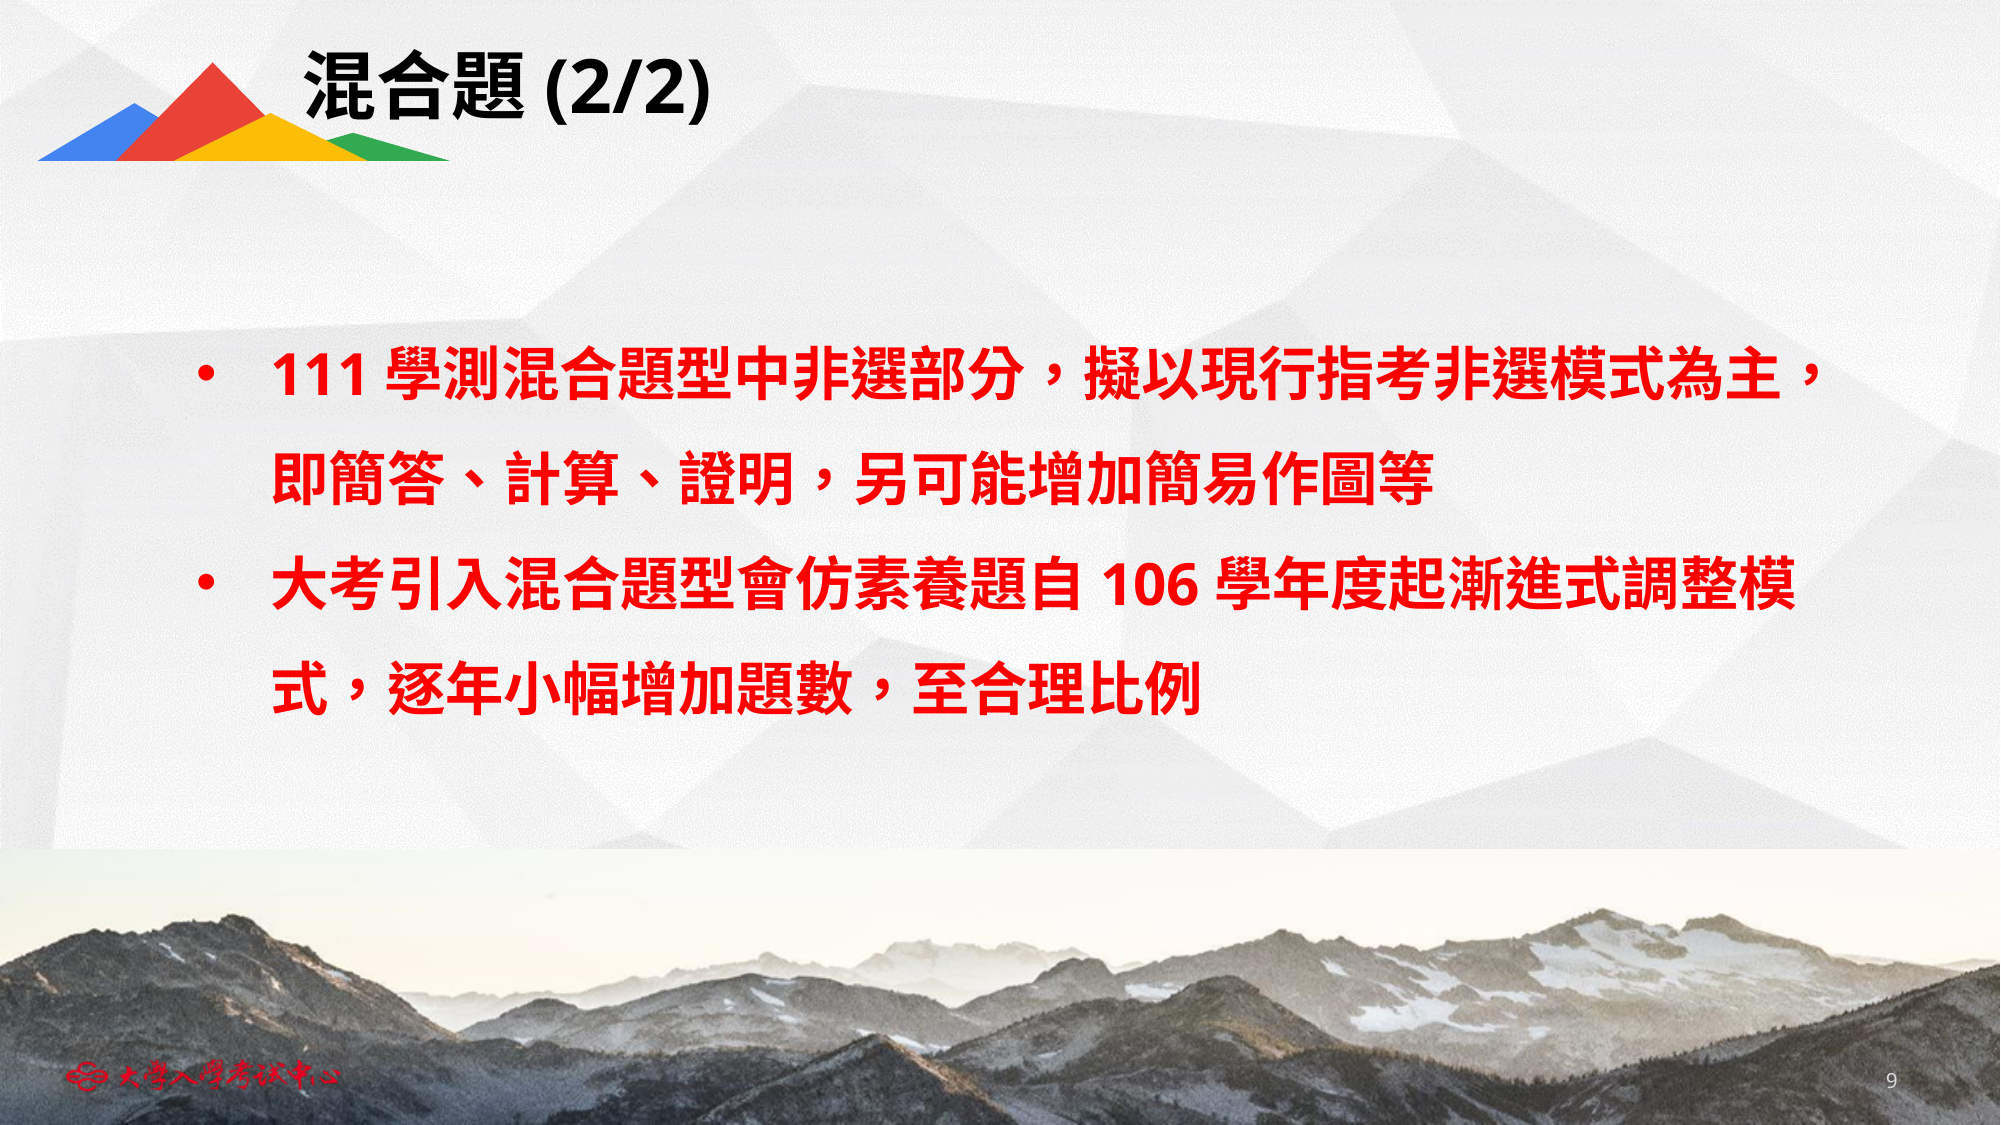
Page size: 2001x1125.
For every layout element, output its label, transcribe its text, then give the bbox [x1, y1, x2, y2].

text_box 9 [1849, 1049, 1913, 1110]
text_box 混合題(2/2) [286, 30, 728, 136]
text_box [37, 62, 451, 161]
text_box 111學測混合題型中非選部分，擬以現行指考非選模式為主，即簡答、計算、證明，另可能增加簡易作圖等 大考引入混合題型會仿素養題自106學年度起漸進式調整模式，逐年小幅增加題數，至合理比例 [181, 294, 1819, 730]
picture [0, 0, 2001, 1125]
